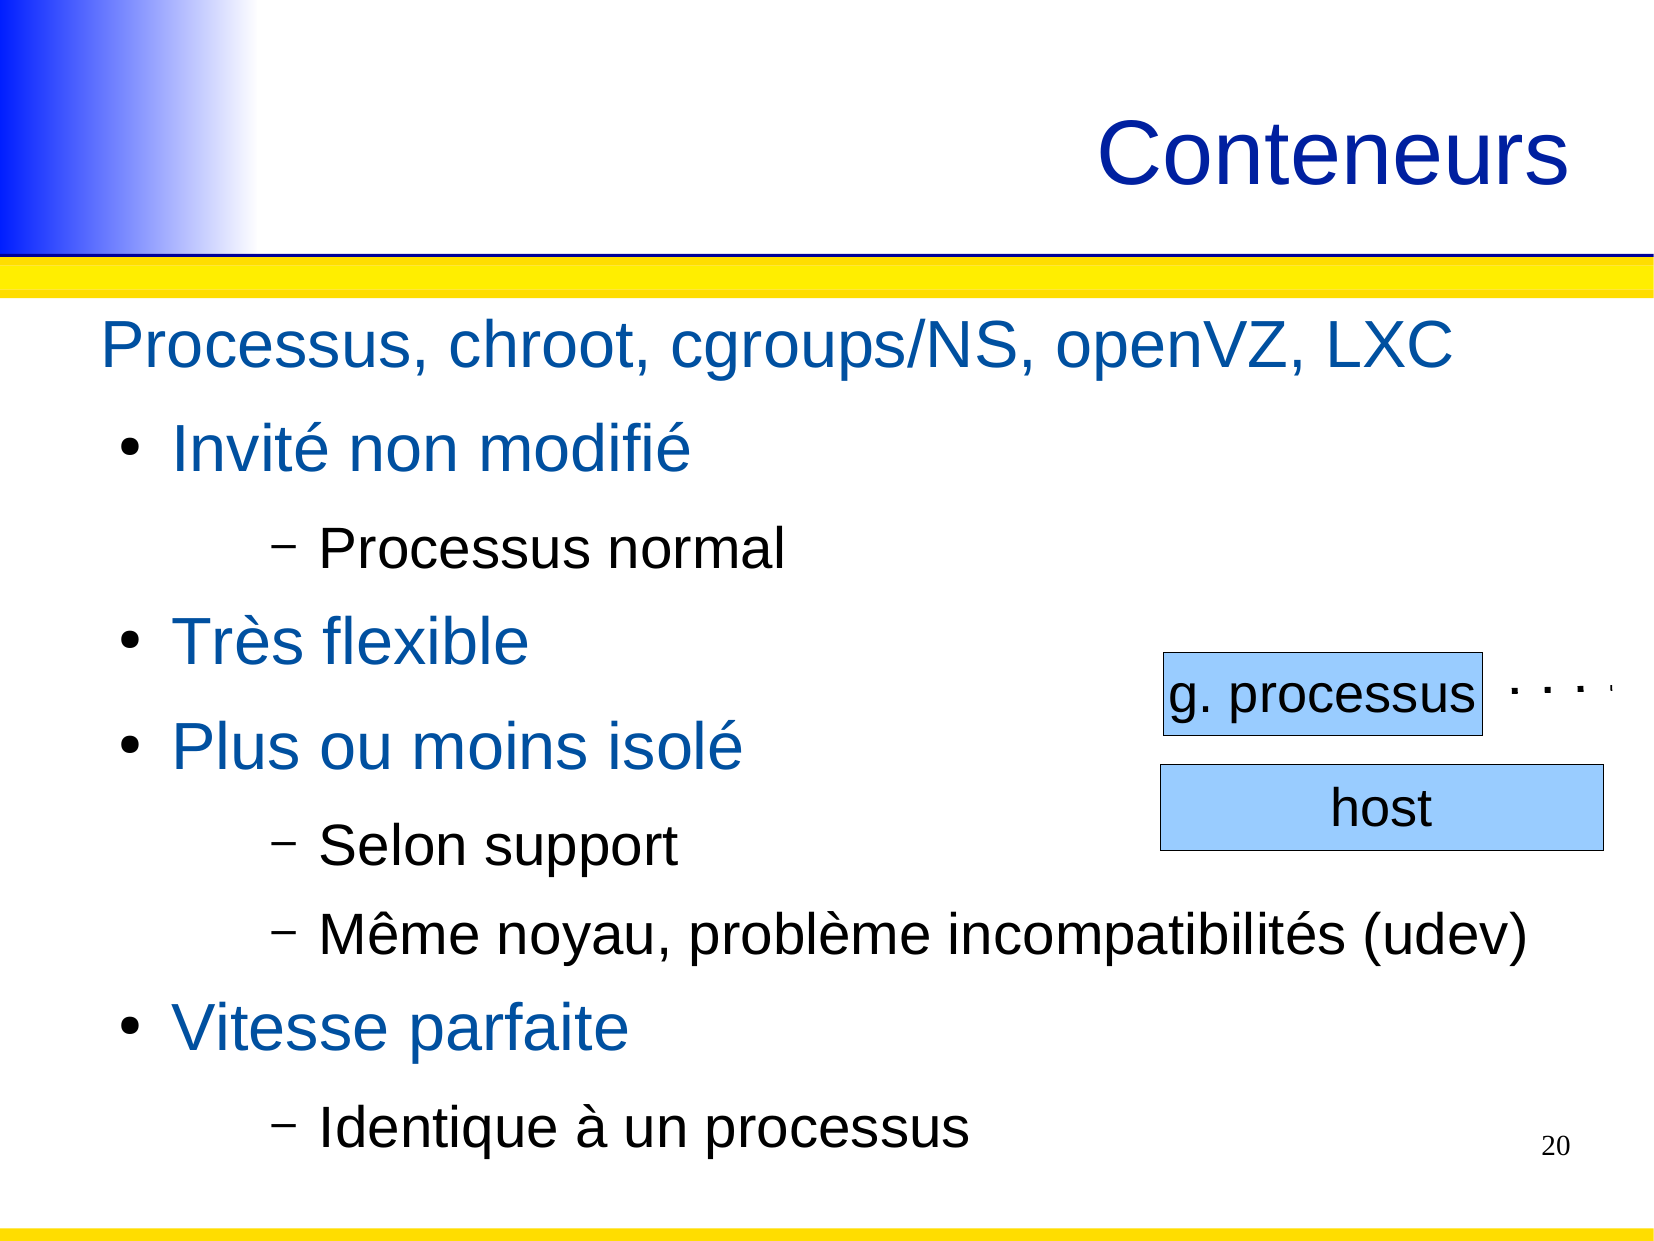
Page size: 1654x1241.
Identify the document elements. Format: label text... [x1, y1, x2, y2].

title Conteneurs [372, 49, 1571, 257]
text_box g. processus [1163, 652, 1483, 736]
text_box host [1160, 764, 1604, 851]
list Processus, chroot, cgroups/NS, openVZ, LXC Invité non modifié Processus normal Très flexible Plus ou moins isolé Selon support Même noyau, problème incompatibilités (udev) Vitesse parfaite Identique à un processus [82, 307, 1571, 1160]
